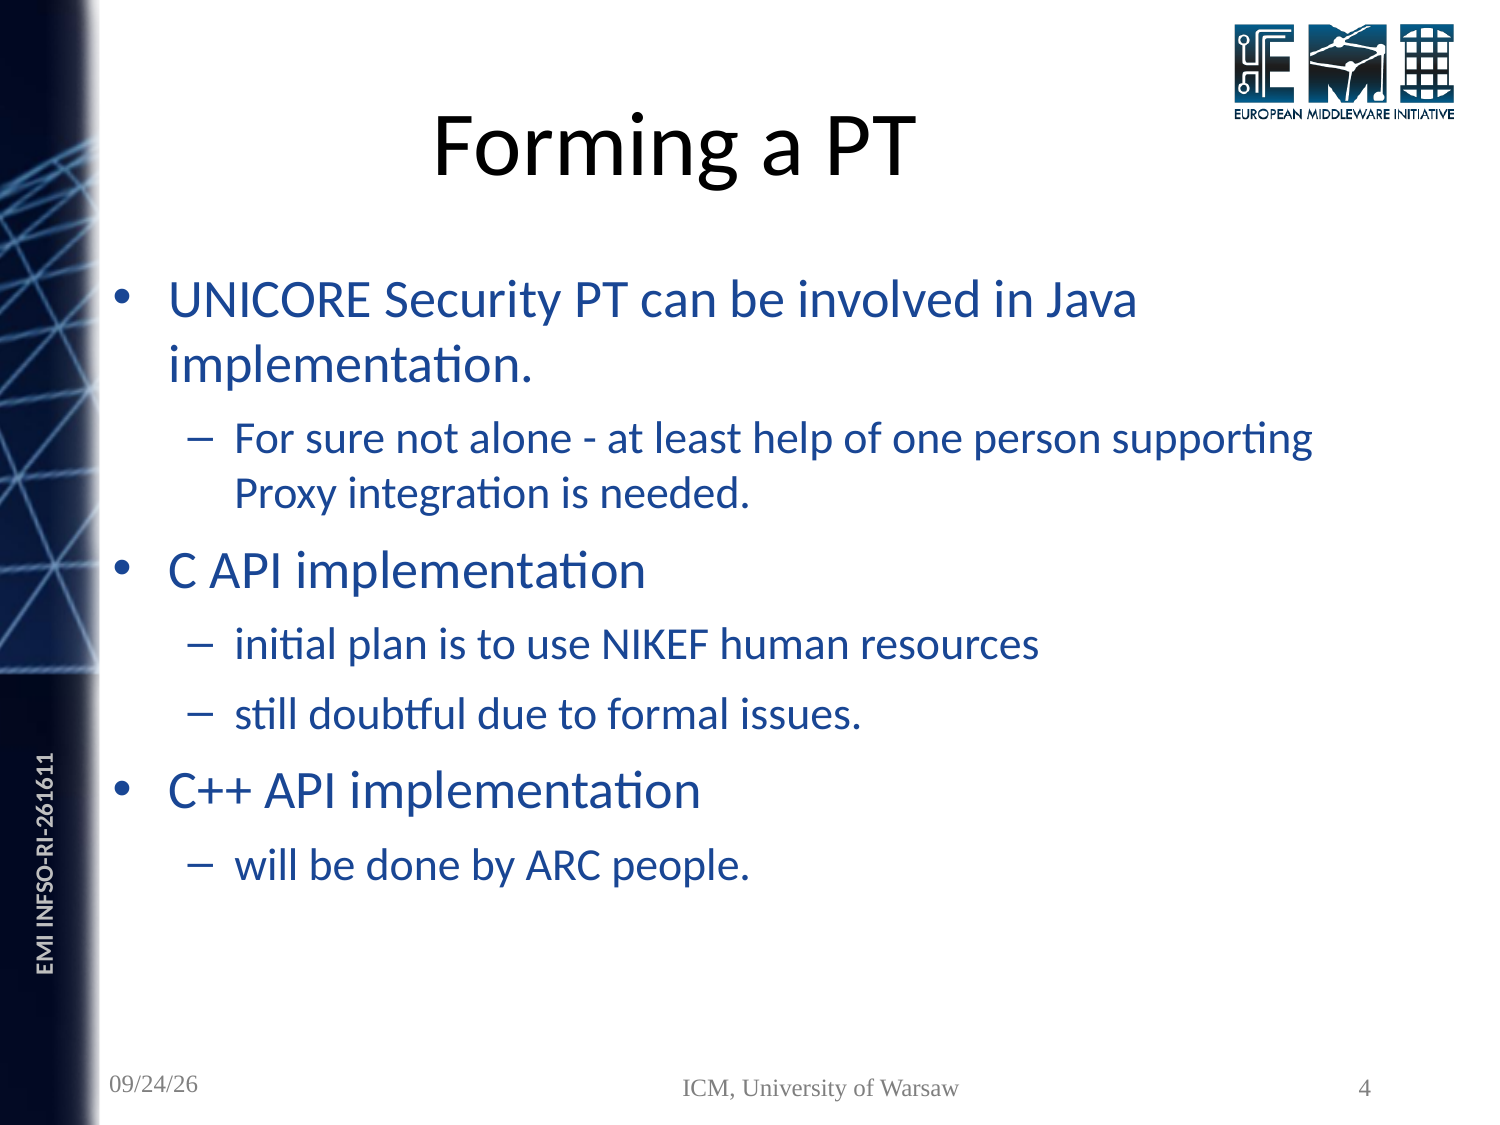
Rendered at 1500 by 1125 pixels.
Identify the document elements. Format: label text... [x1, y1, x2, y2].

picture [1185, 8, 1500, 140]
picture [0, 0, 111, 1125]
title Forming a PT [112, 52, 1238, 226]
list UNICORE Security PT can be involved in Java implementation. For sure not alone - at least help of one person supporting Proxy integration is needed. C API implementation initial plan is to use NIKEF human resources still doubtful due to formal issues. C++ API implementation will be done by ARC people. [112, 263, 1425, 991]
